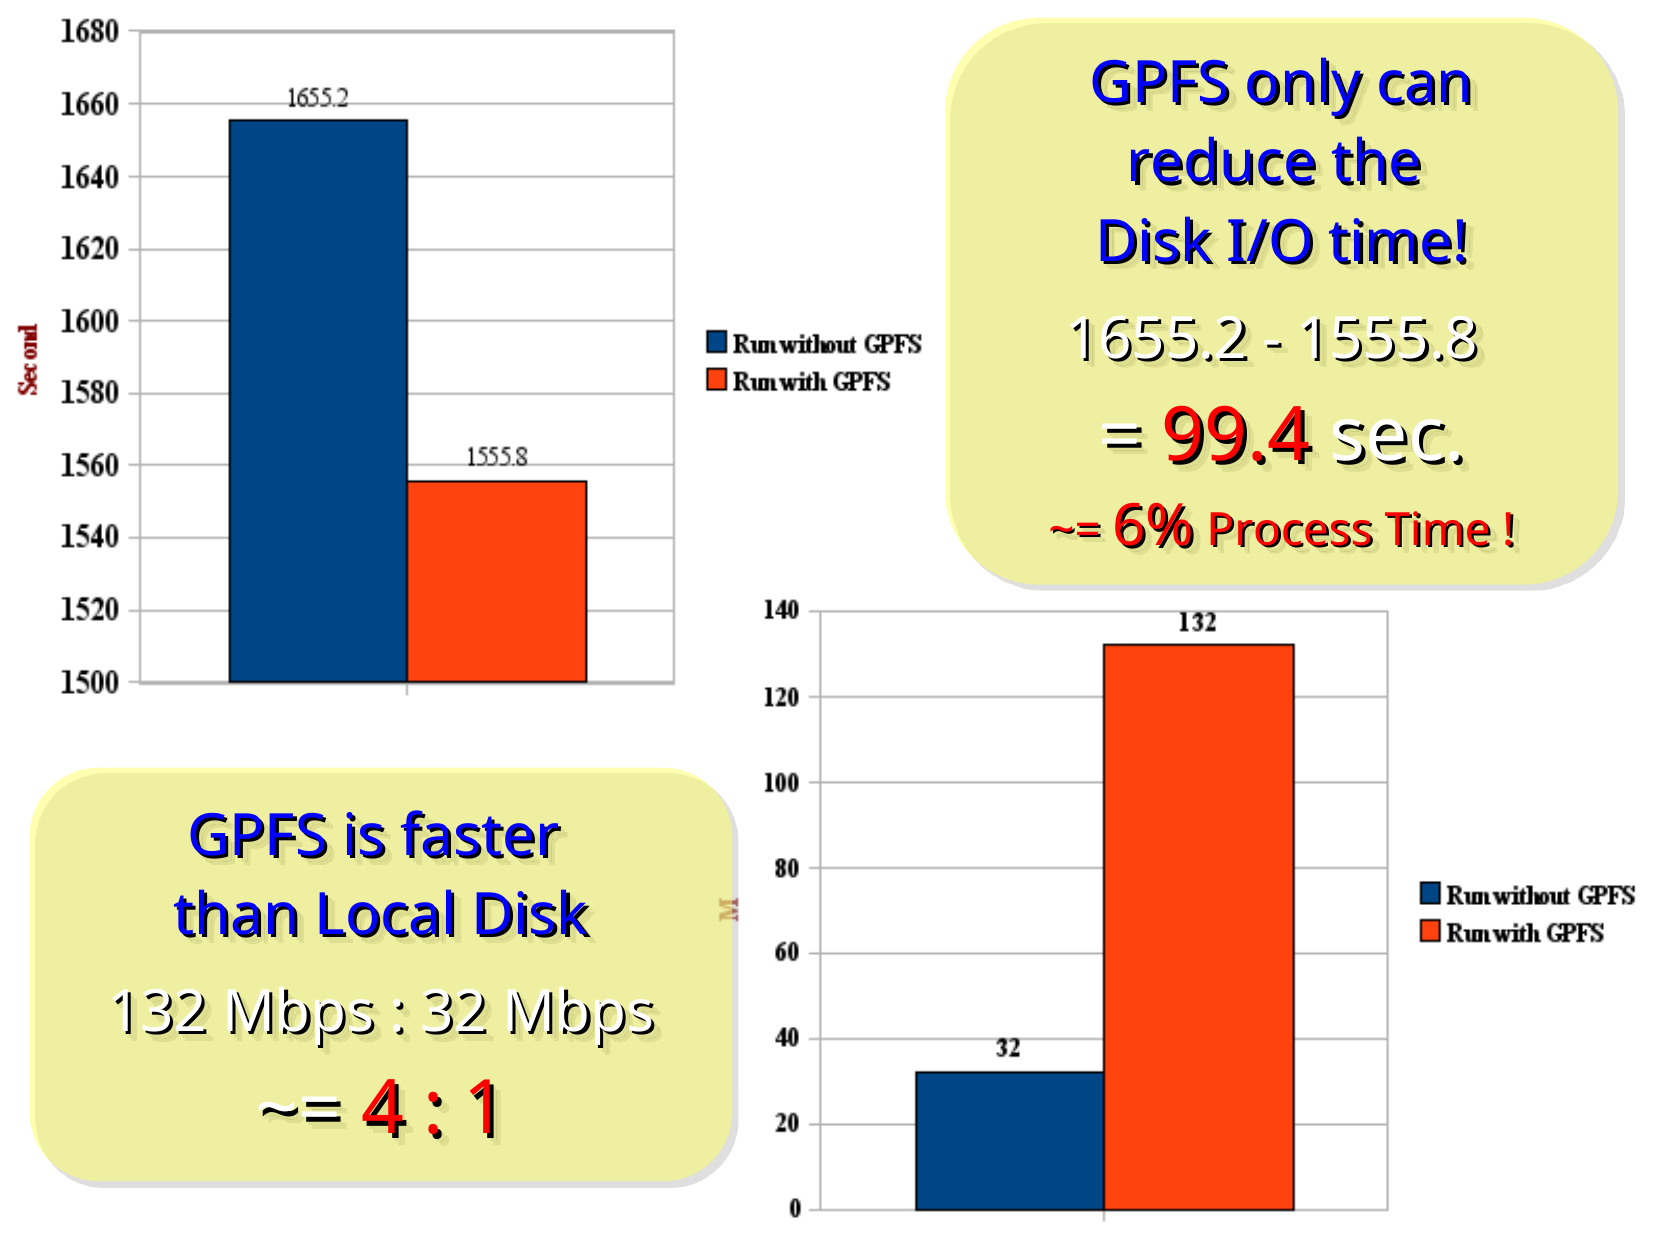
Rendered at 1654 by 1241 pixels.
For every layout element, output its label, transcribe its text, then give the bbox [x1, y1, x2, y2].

text_box GPFS is faster than Local Disk 132 Mbps : 32 Mbps ~= 4 : 1 [29, 767, 733, 1182]
text_box GPFS only can reduce the Disk I/O time! 1655.2 - 1555.8 = 99.4 sec. ~= 6% Process Time ! [944, 17, 1619, 585]
picture [4, 5, 1654, 1241]
